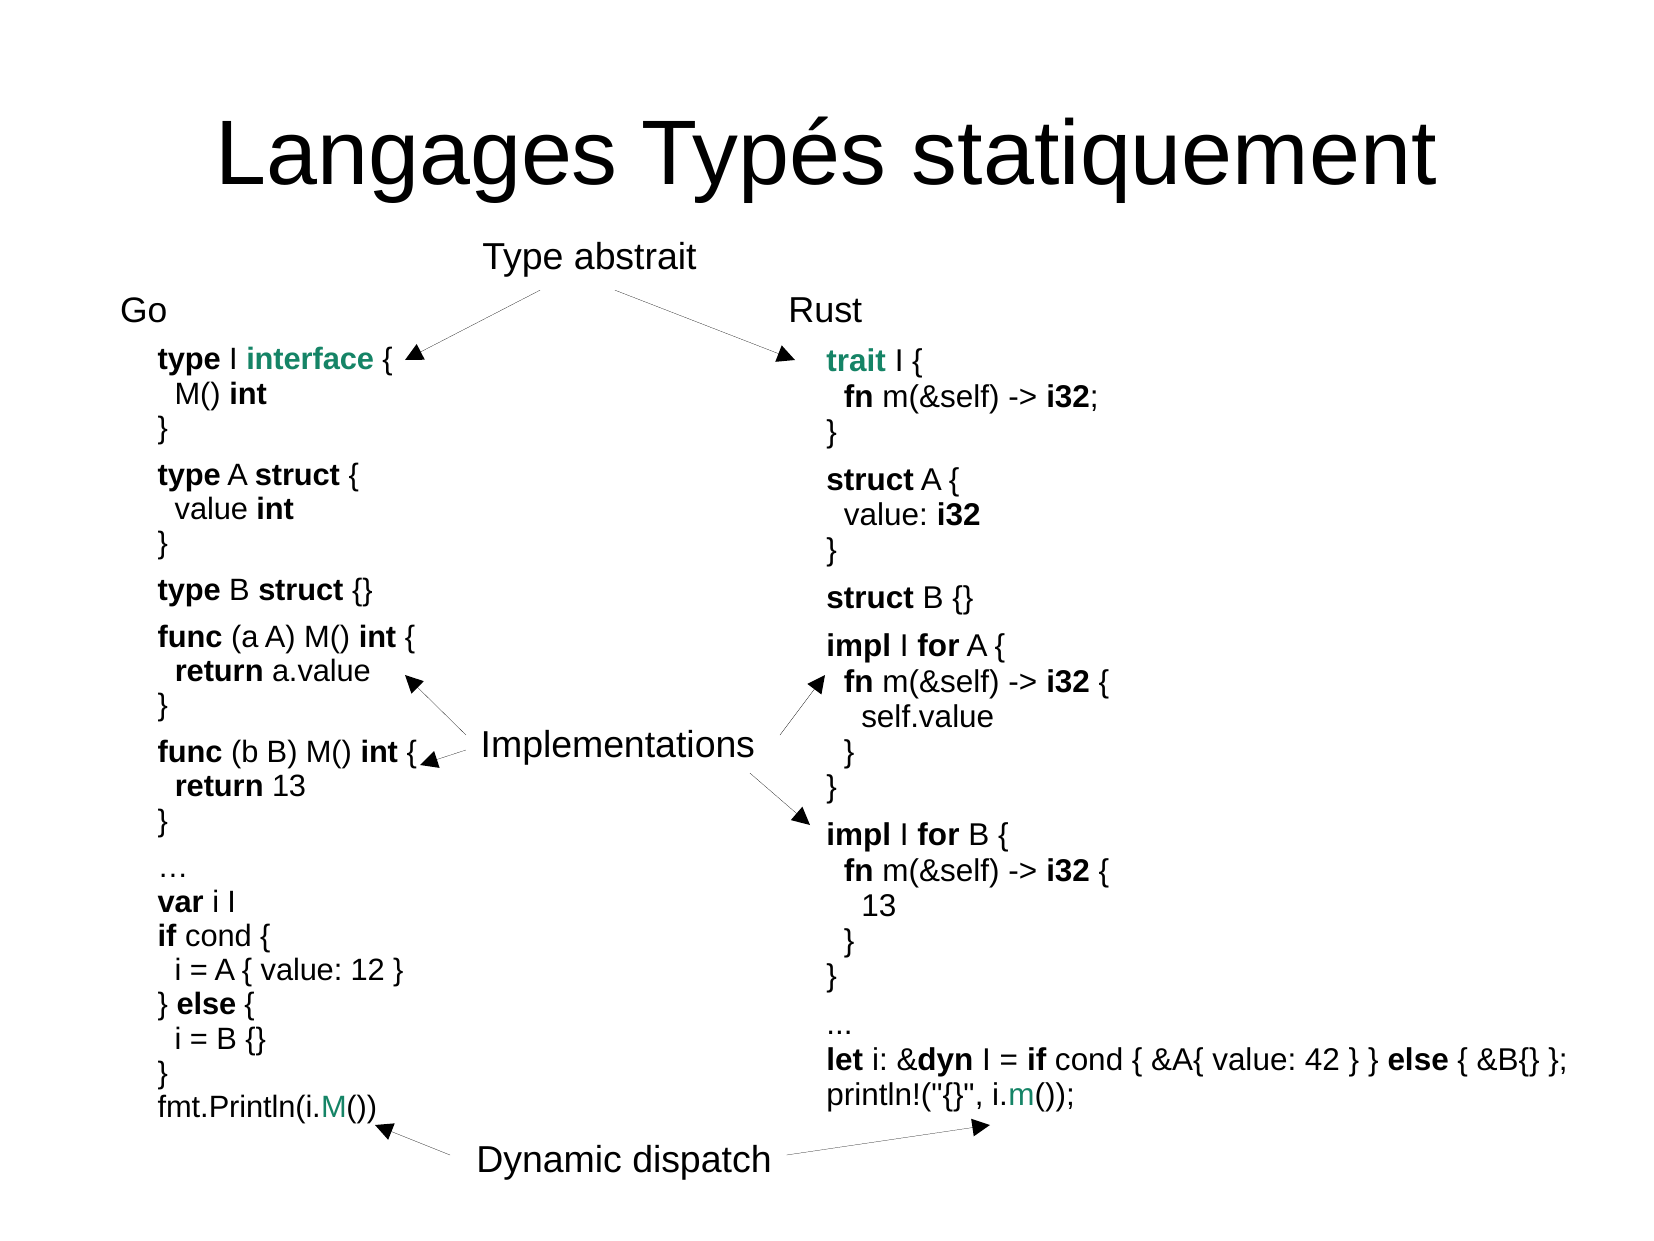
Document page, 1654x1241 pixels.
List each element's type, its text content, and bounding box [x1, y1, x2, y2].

text_box Type abstrait [467, 228, 712, 286]
list Go type I interface { M() int } type A struct { value int } type B struct {} func (a A) M() int { return a.value } func (b B) M() int { return 13 } … var i I if cond { i = A { value: 12 } } else { i = B {} } fmt.Println(i.M()) [82, 290, 750, 1126]
text_box Implementations [465, 716, 771, 774]
text_box Dynamic dispatch [461, 1130, 787, 1188]
title Langages Typés statiquement [82, 49, 1571, 257]
list Rust trait I { fn m(&self) -> i32; } struct A { value: i32 } struct B {} impl I for A { fn m(&self) -> i32 { self.value } } impl I for B { fn m(&self) -> i32 { 13 } } ... let i: &dyn I = if cond { &A{ value: 42 } } else { &B{} }; println!("{}", i.m()); [750, 290, 1576, 1126]
list Go type I interface { M() int } type A struct { value int } type B struct {} func (a A) M() int { return a.value } func (b B) M() int { return 13 } … var i I if cond { i = A { value: 12 } } else { i = B {} } fmt.Println(i.M()) [618, 290, 750, 342]
